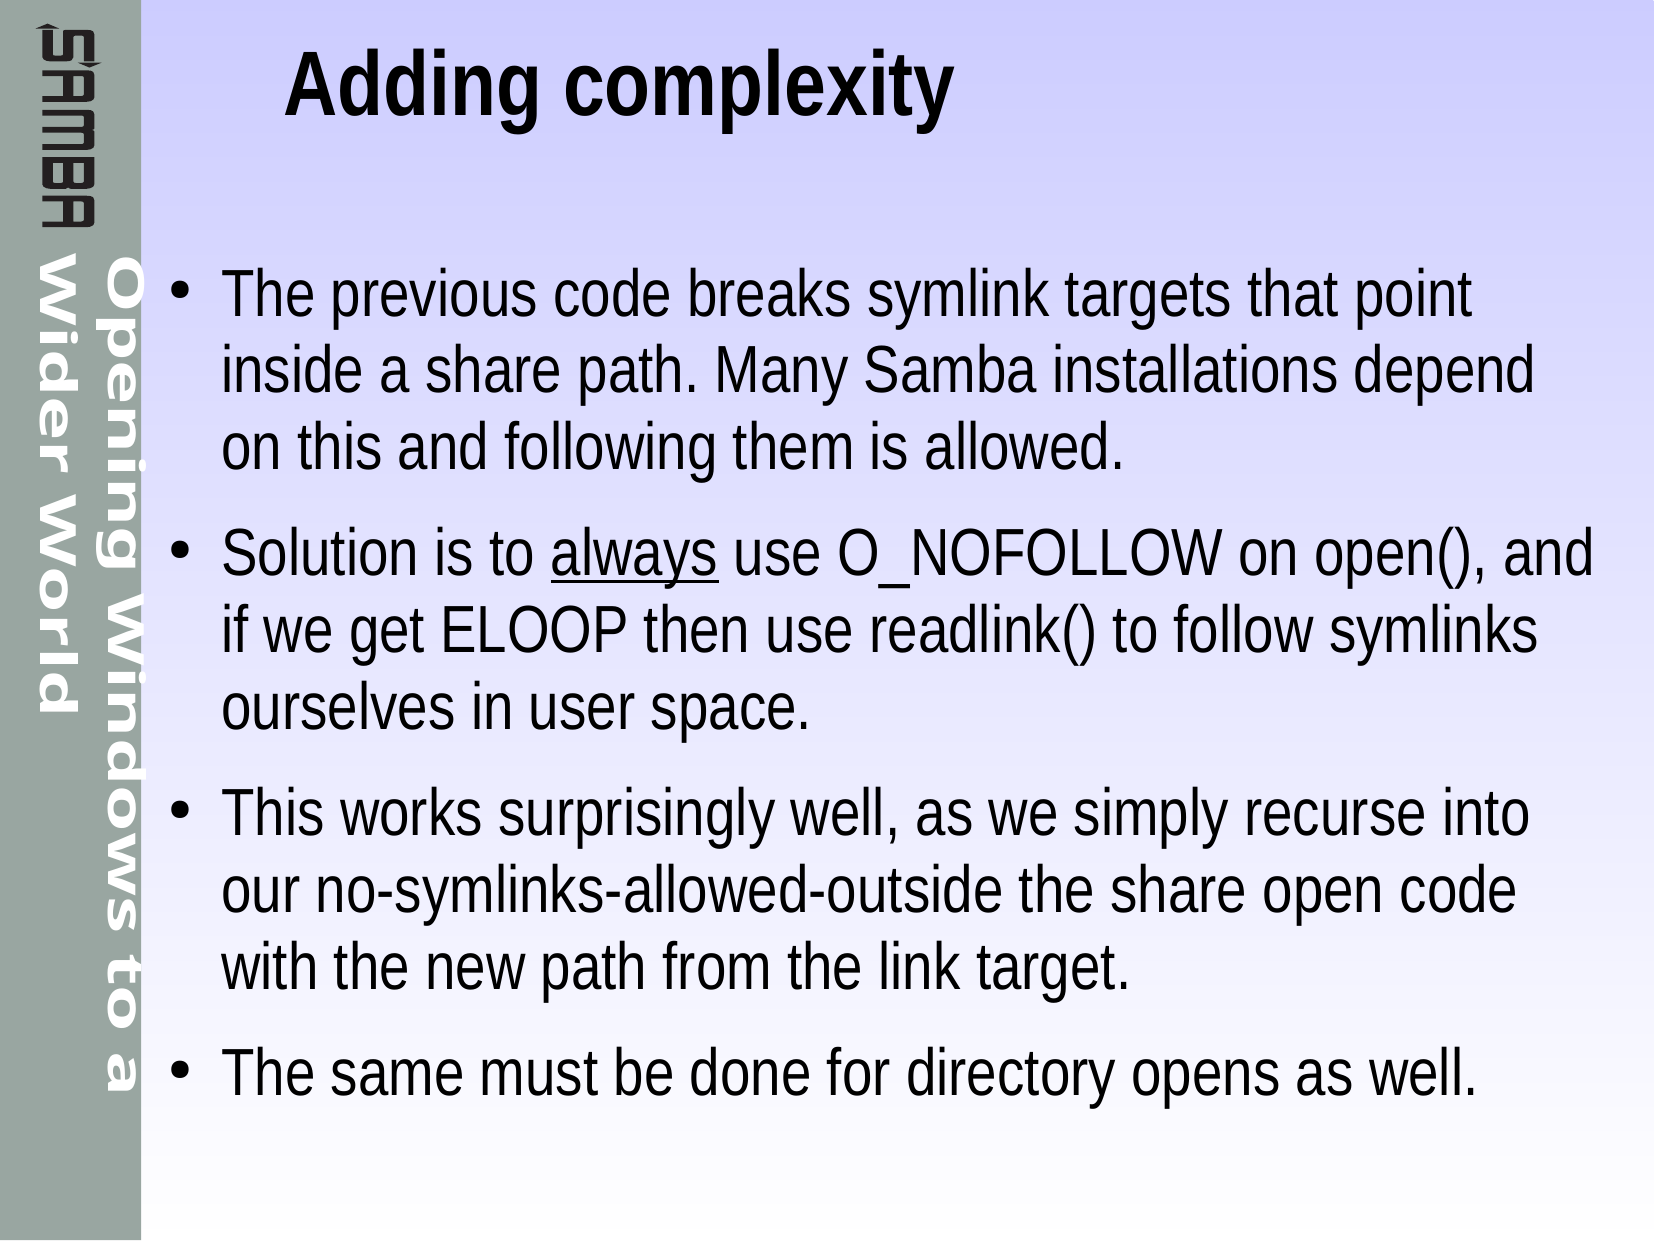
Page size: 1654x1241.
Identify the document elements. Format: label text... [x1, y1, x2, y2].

title Adding complexity [183, 0, 1057, 166]
list The previous code breaks symlink targets that point inside a share path. Many Samba installations depend on this and following them is allowed. Solution is to always use O_NOFOLLOW on open(), and if we get ELOOP then use readlink() to follow symlinks ourselves in user space. This works surprisingly well, as we simply recurse into our no-symlinks-allowed-outside the share open code with the new path from the link target. The same must be done for directory opens as well. [150, 253, 1605, 1169]
